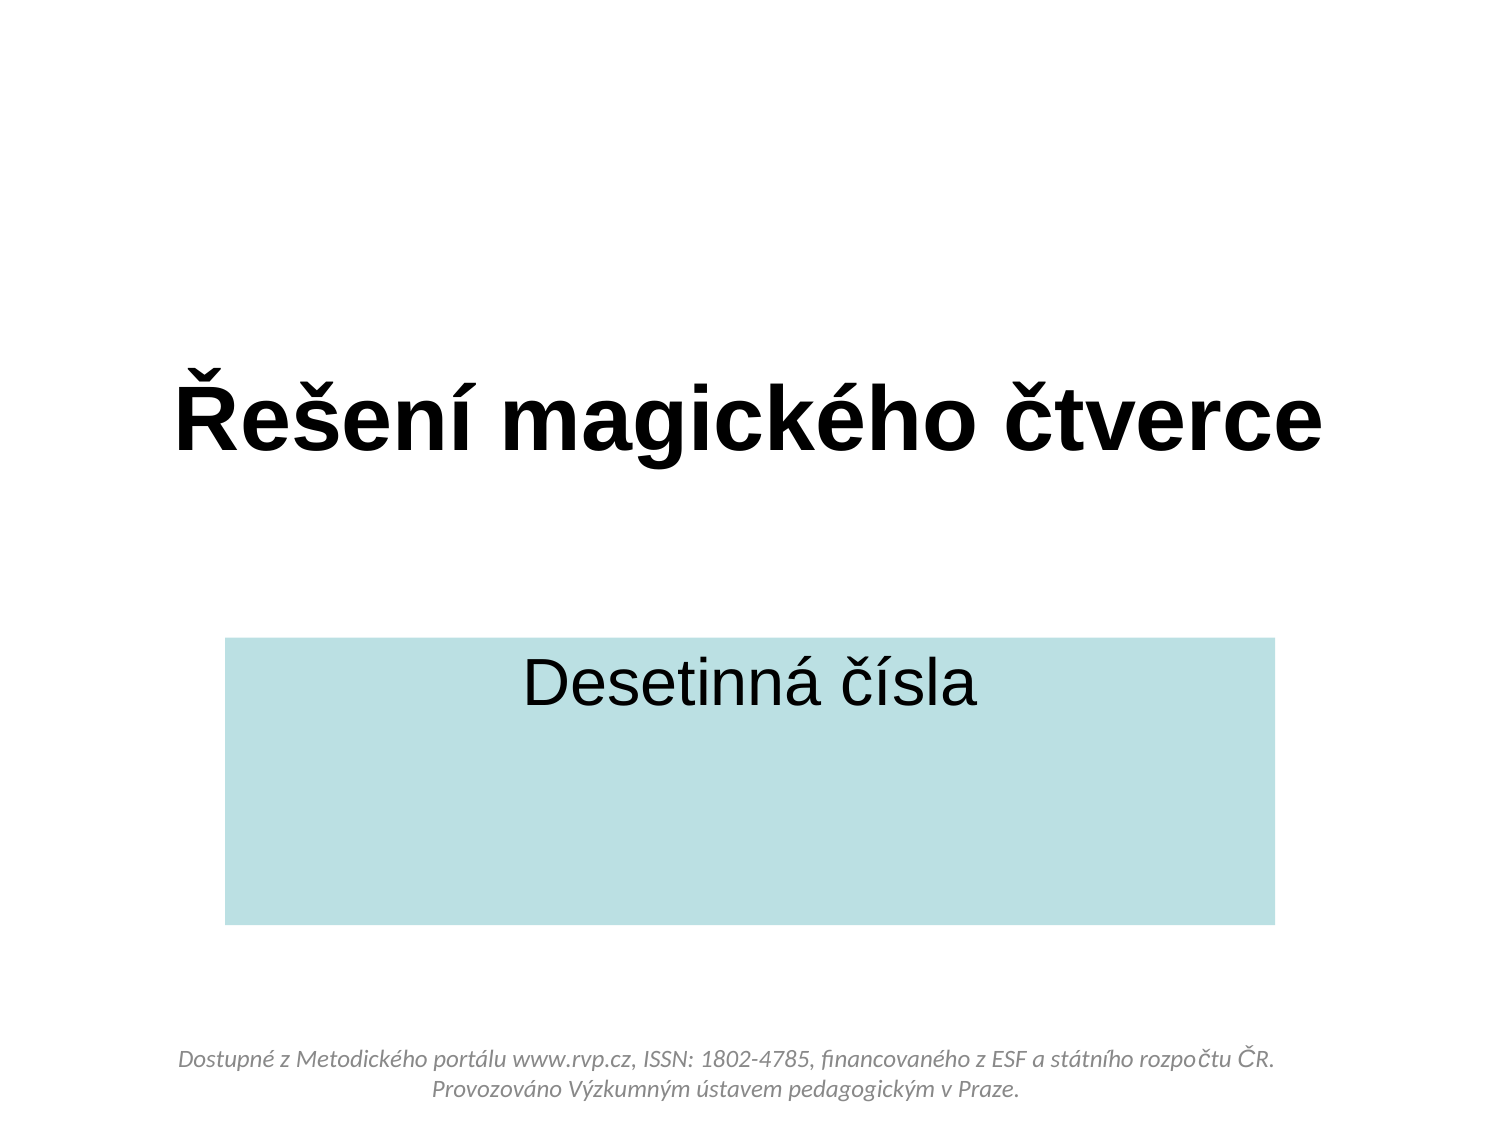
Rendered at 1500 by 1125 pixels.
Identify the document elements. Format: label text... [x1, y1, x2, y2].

title Řešení magického čtverce [112, 349, 1388, 591]
text_box Dostupné z Metodického portálu www.rvp.cz, ISSN: 1802-4785, financovaného z ESF a státního rozpočtu ČR. Provozováno Výzkumným ústavem pedagogickým v Praze. [105, 1042, 1348, 1103]
text_box Desetinná čísla [225, 637, 1276, 926]
